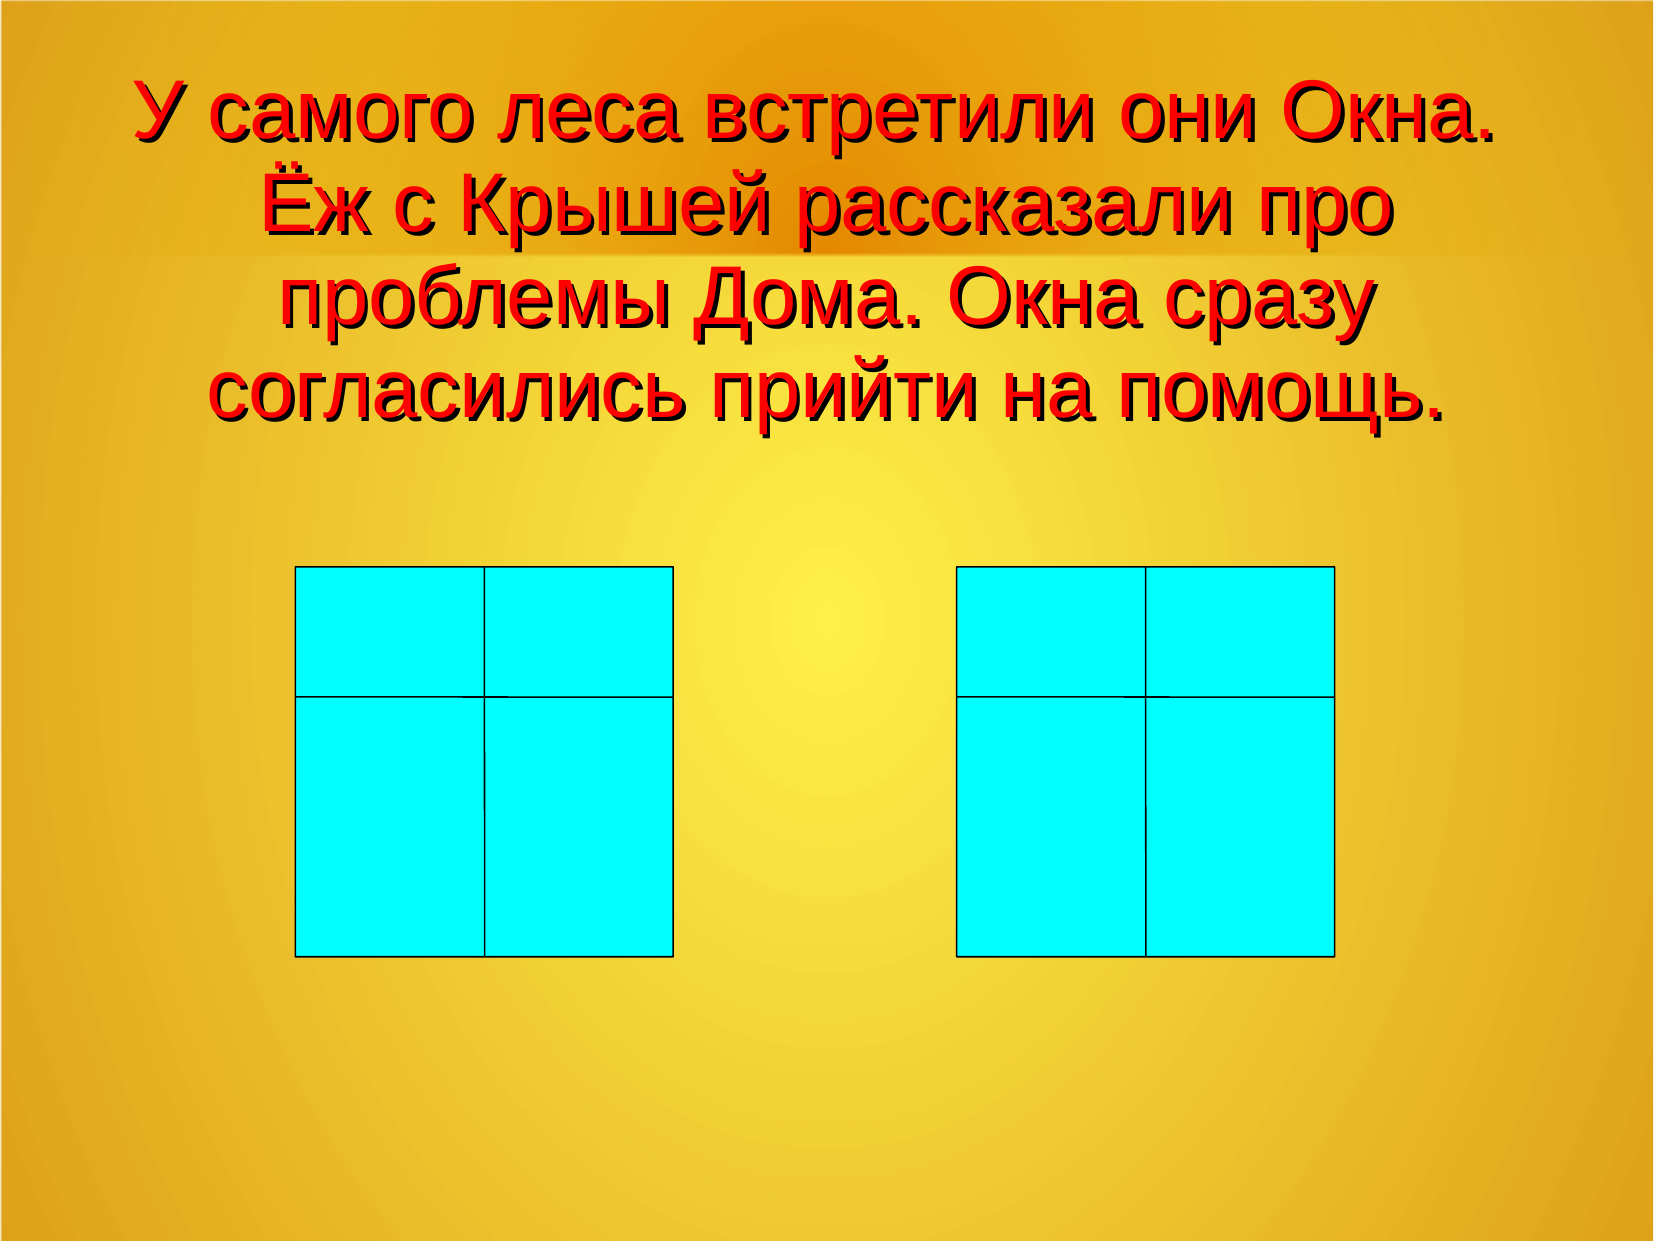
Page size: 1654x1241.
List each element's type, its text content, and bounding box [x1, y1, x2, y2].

text_box [295, 698, 483, 957]
text_box [486, 698, 674, 957]
text_box [1147, 698, 1335, 957]
text_box [956, 698, 1145, 957]
text_box [486, 566, 674, 696]
text_box [1147, 566, 1335, 696]
picture [0, 0, 1654, 1241]
text_box [956, 566, 1144, 696]
text_box [295, 566, 483, 696]
title У самого леса встретили они Окна. Ёж с Крышей рассказали про проблемы Дома. Окна сразу согласились прийти на помощь. [82, 66, 1571, 550]
